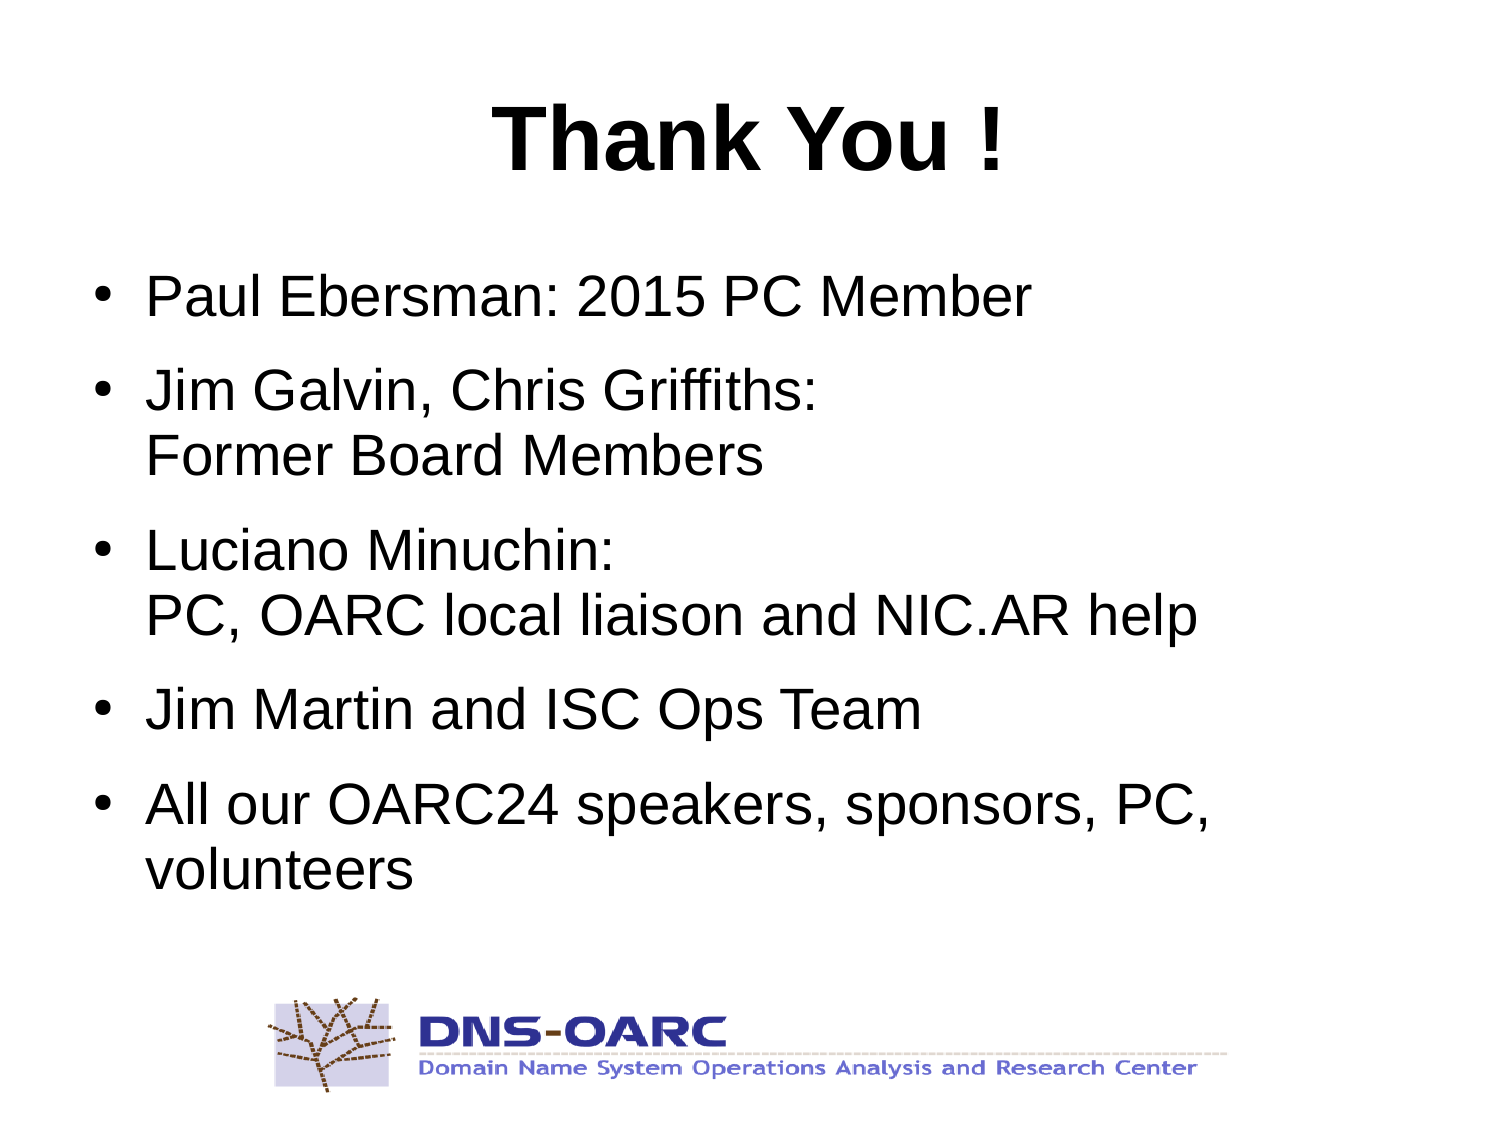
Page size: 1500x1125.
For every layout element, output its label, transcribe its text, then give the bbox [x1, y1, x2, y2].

list Paul Ebersman: 2015 PC Member Jim Galvin, Chris Griffiths: Former Board Members Luciano Minuchin: PC, OARC local liaison and NIC.AR help Jim Martin and ISC Ops Team All our OARC24 speakers, sponsors, PC, volunteers [75, 263, 1425, 916]
title Thank You ! [75, 44, 1425, 233]
picture [214, 991, 1259, 1099]
